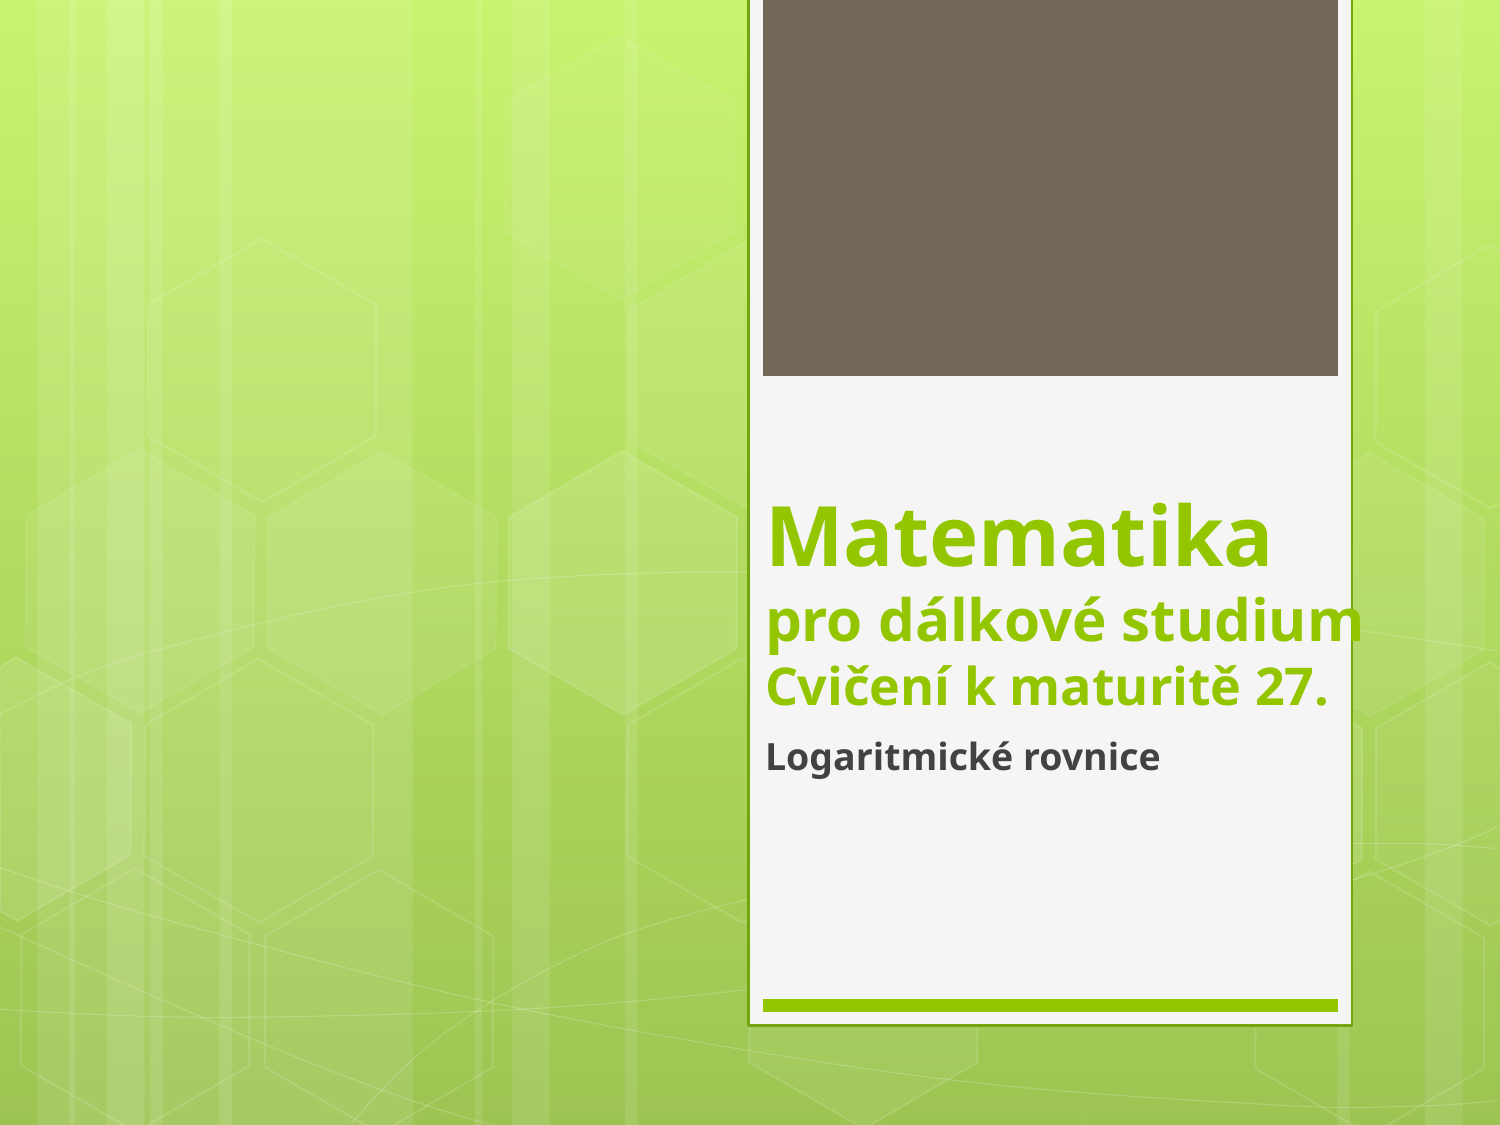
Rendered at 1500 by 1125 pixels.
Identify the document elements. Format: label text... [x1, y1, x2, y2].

title Matematika pro dálkové studium Cvičení k maturitě 27. [750, 444, 1400, 724]
subtitle Logaritmické rovnice [750, 725, 1320, 933]
